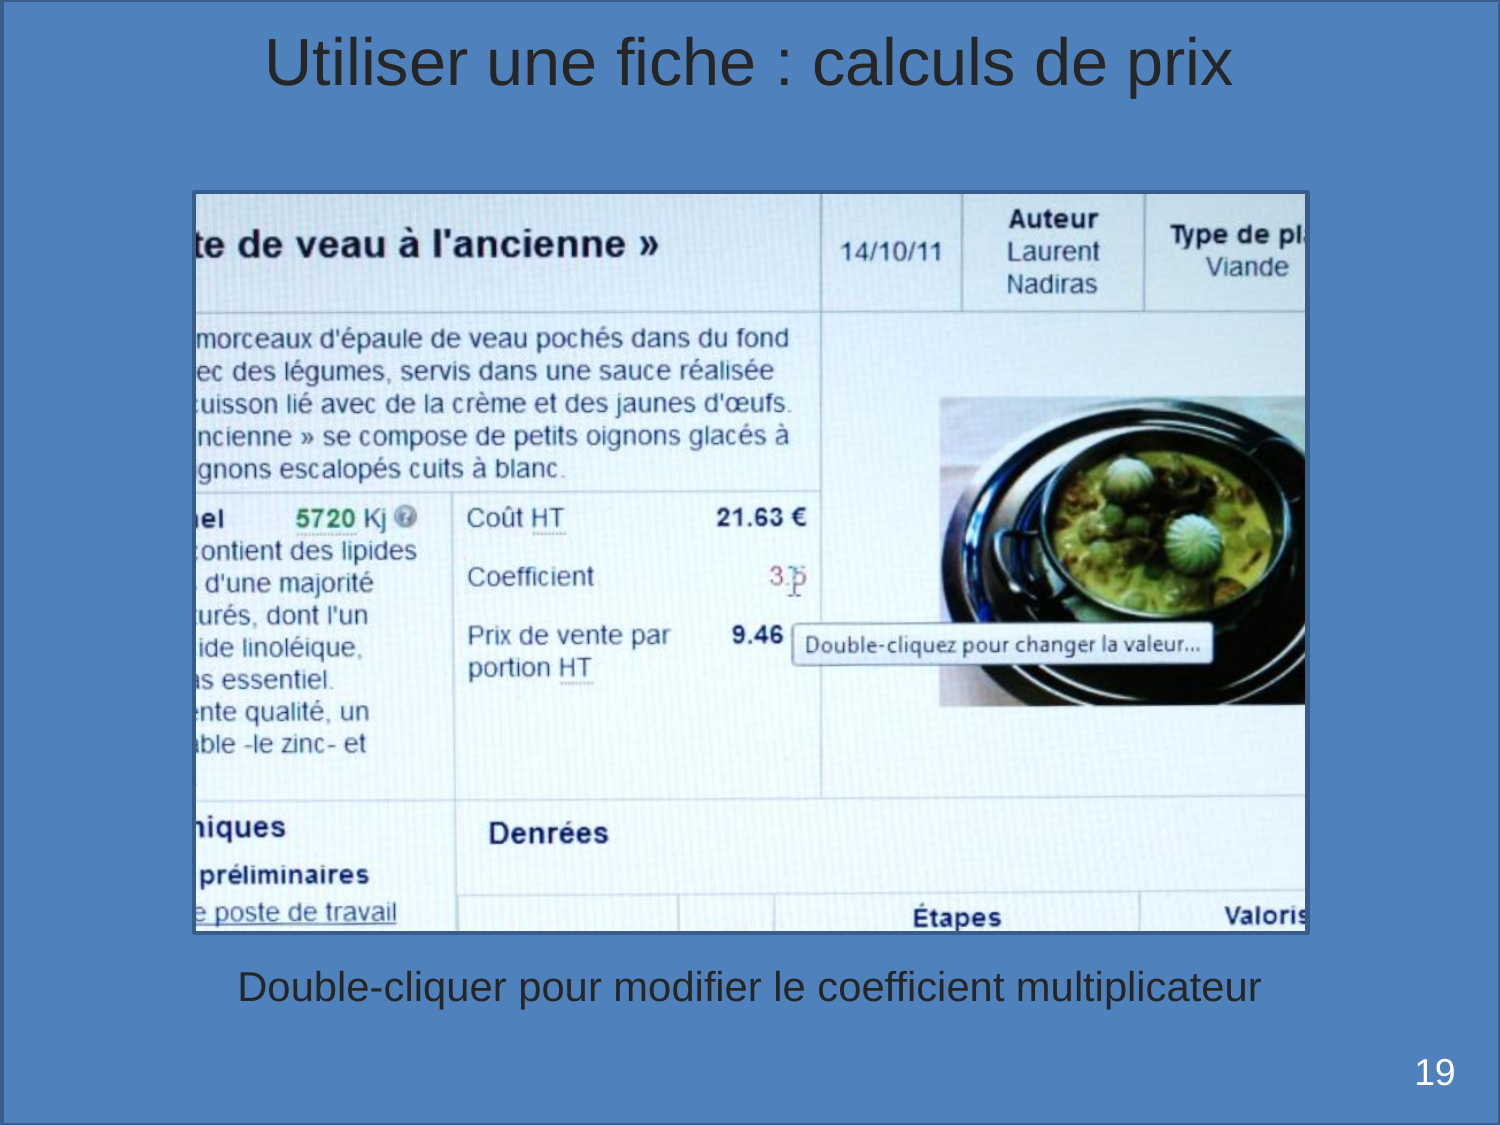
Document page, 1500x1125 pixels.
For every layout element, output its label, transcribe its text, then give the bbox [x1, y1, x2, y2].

subtitle Double-cliquer pour modifier le coefficient multiplicateur [135, 952, 1365, 1118]
text_box Utiliser une fiche : calculs de prix [135, 10, 1365, 138]
text_box <numéro> [1387, 1040, 1483, 1101]
text_box [1, 0, 1500, 1125]
picture [195, 193, 1307, 932]
